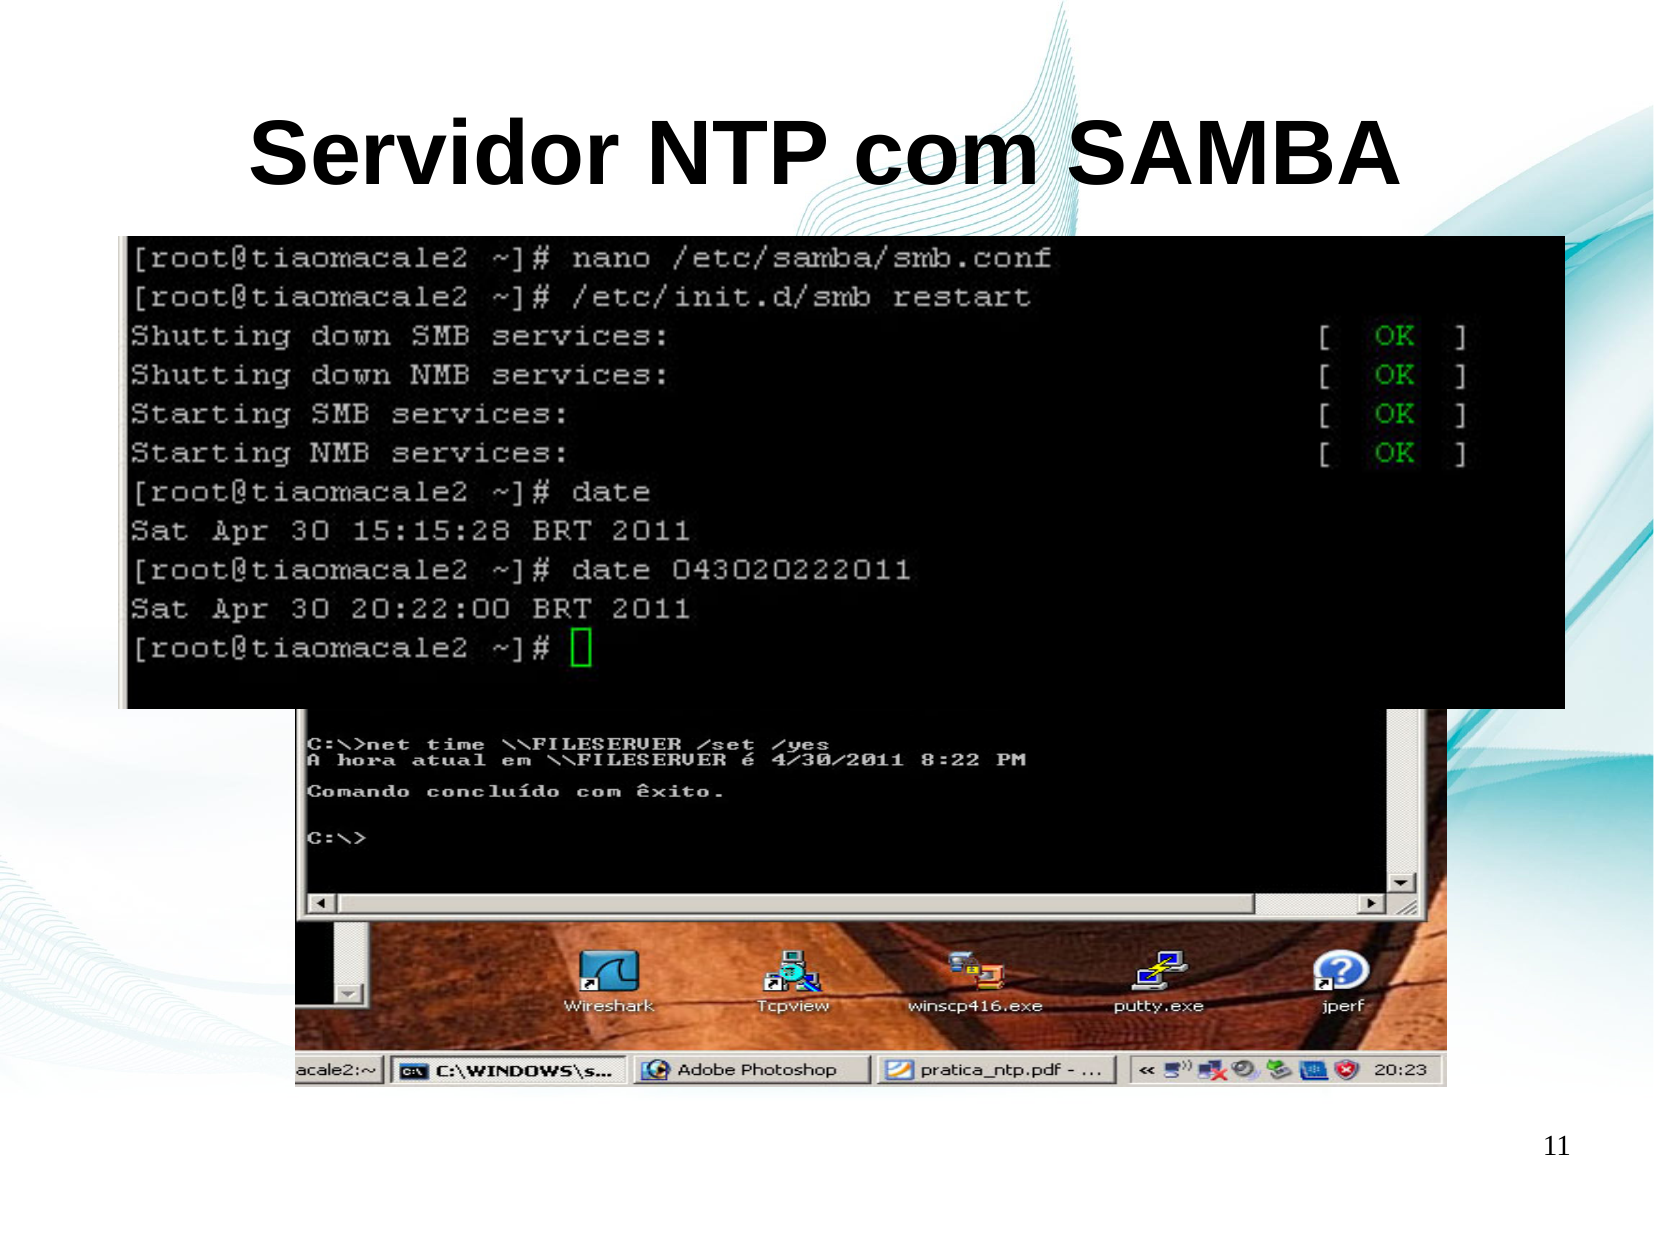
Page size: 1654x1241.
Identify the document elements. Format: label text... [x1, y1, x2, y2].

picture [0, 0, 1654, 1125]
title Servidor NTP com SAMBA [82, 56, 1571, 250]
list [82, 290, 1571, 1109]
